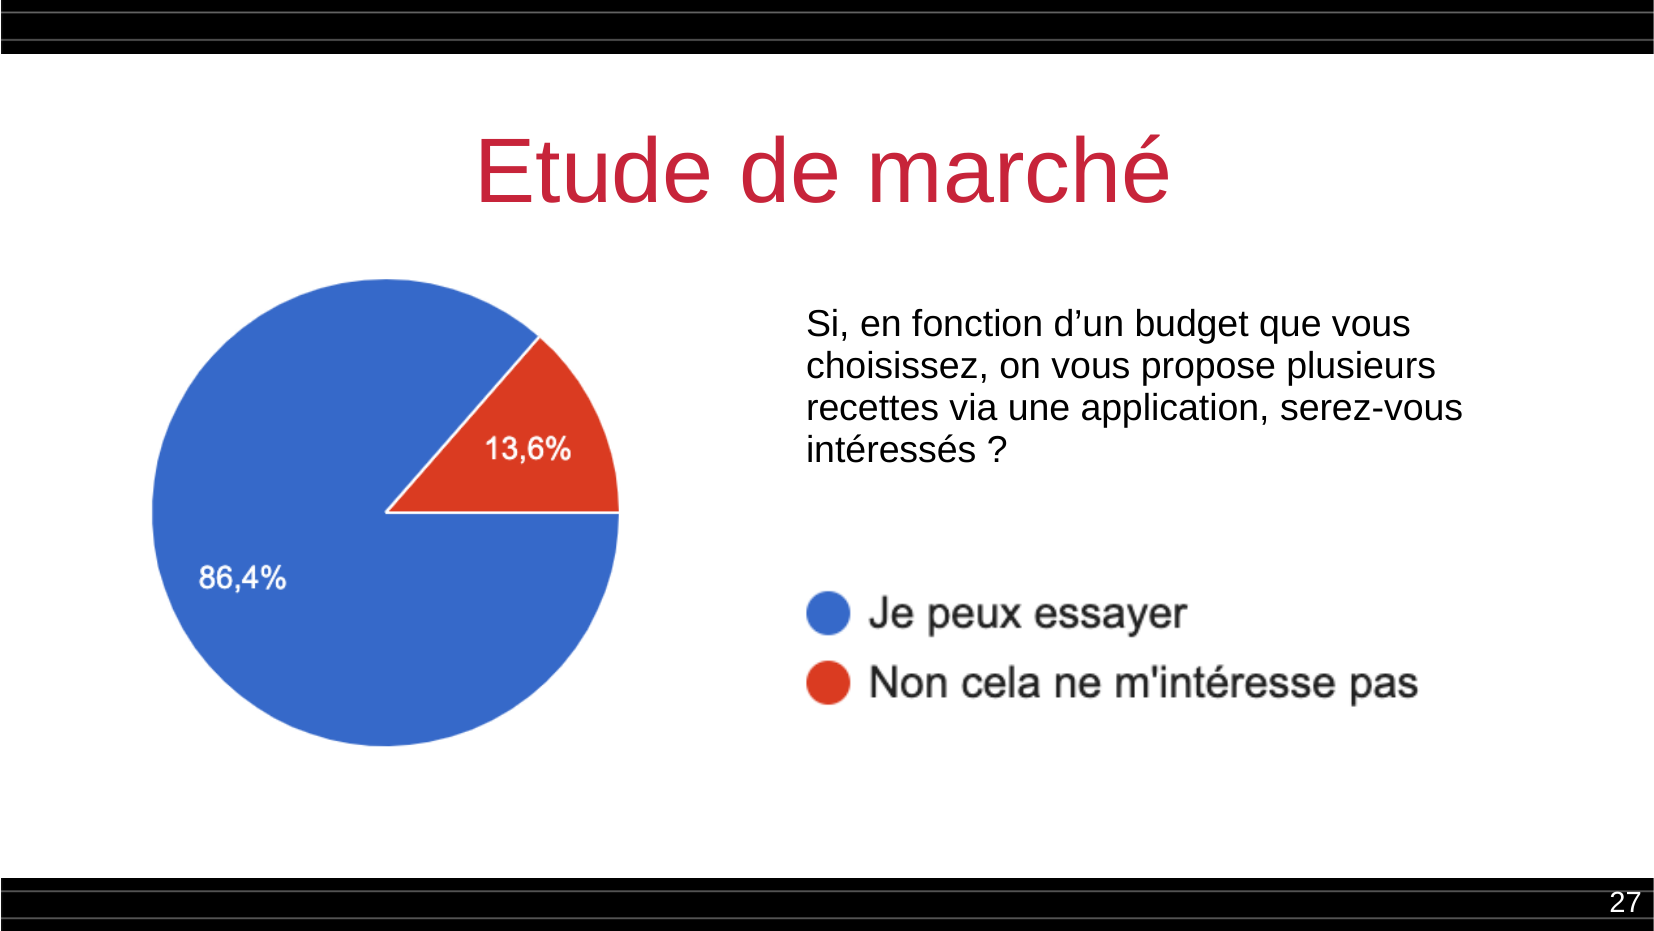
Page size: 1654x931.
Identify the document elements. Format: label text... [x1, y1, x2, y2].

text_box Si, en fonction d’un budget que vous choisissez, on vous propose plusieurs recettes via une application, serez-vous intéressés ? [791, 295, 1536, 664]
picture [1, 878, 1654, 931]
picture [1, 0, 1654, 54]
title Etude de marché [448, 92, 1205, 249]
picture [774, 566, 1507, 760]
picture [130, 265, 662, 792]
